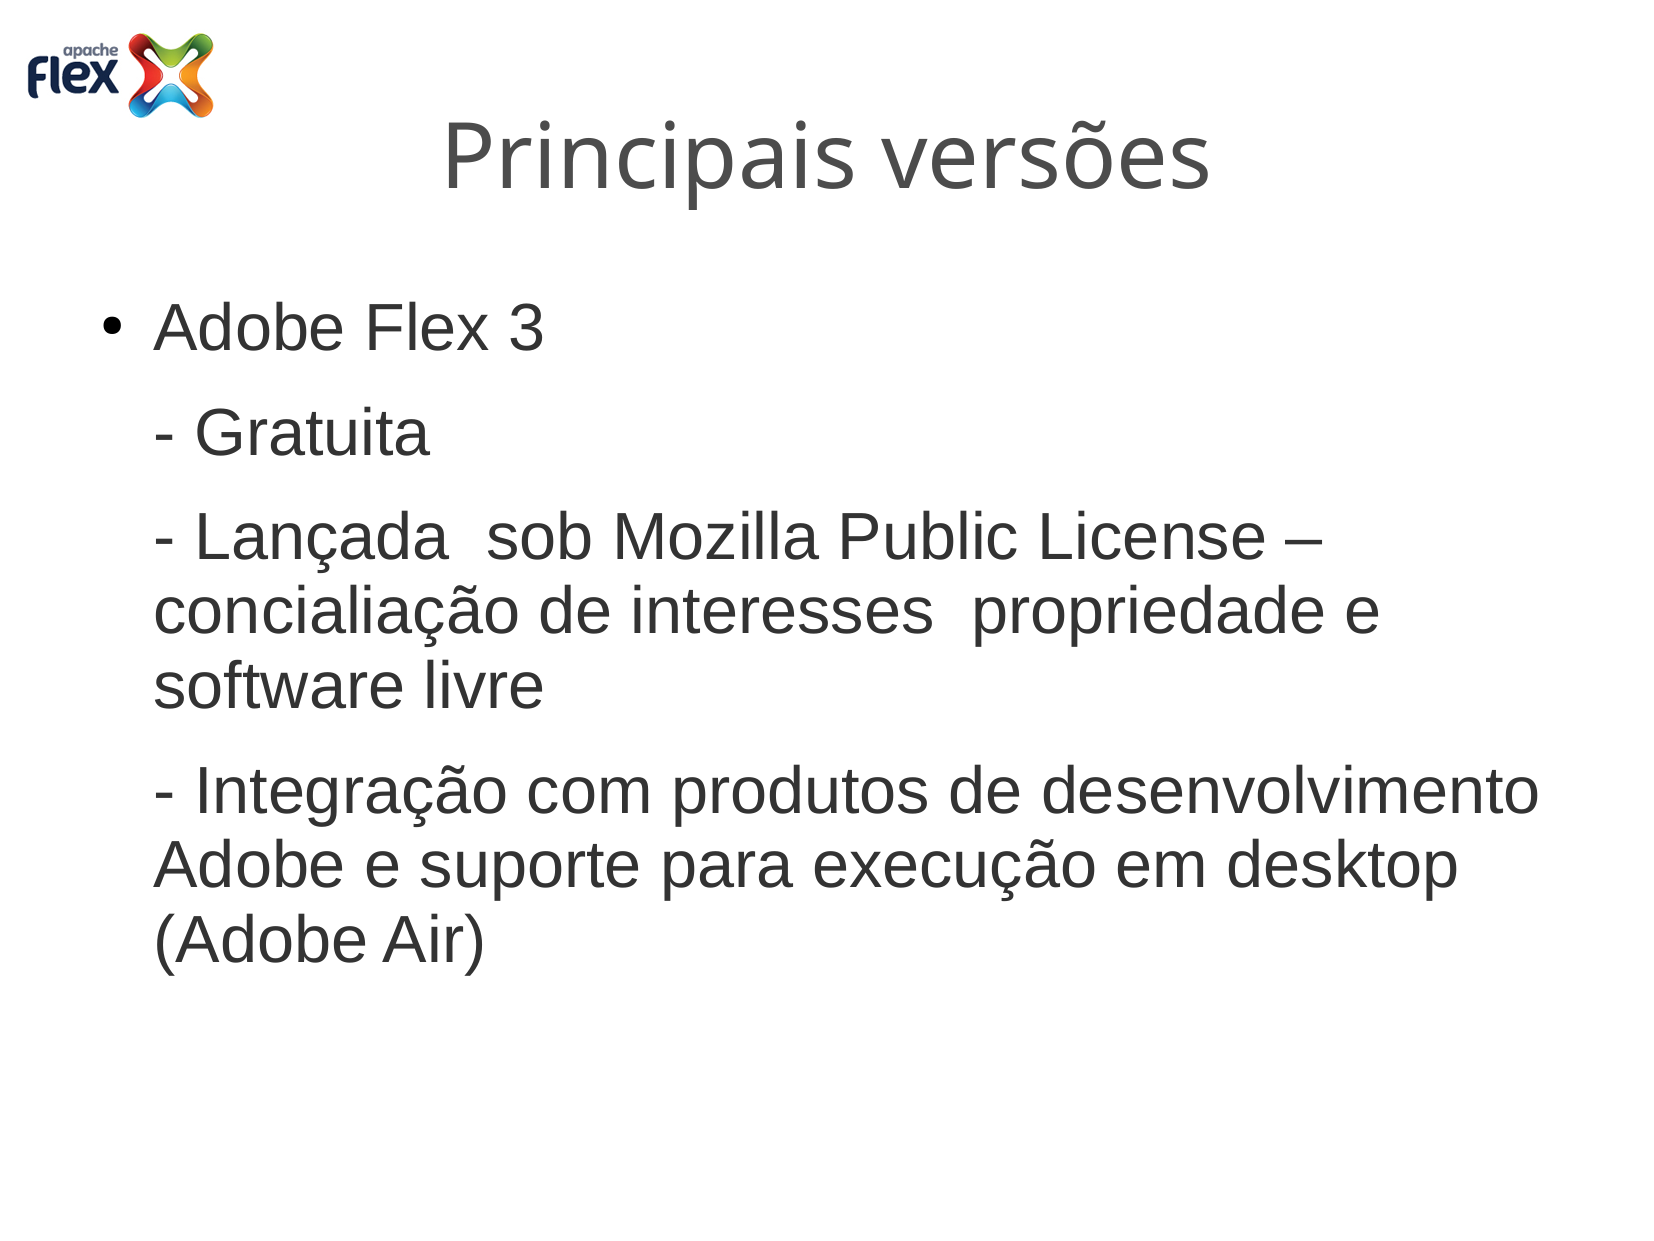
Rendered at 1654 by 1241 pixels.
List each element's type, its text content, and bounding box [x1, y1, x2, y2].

list Adobe Flex 3 - Gratuita - Lançada sob Mozilla Public License – concialiação de interesses propriedade e software livre - Integração com produtos de desenvolvimento Adobe e suporte para execução em desktop (Adobe Air) [82, 290, 1571, 1094]
title Principais versões [82, 49, 1571, 257]
picture [25, 25, 215, 125]
